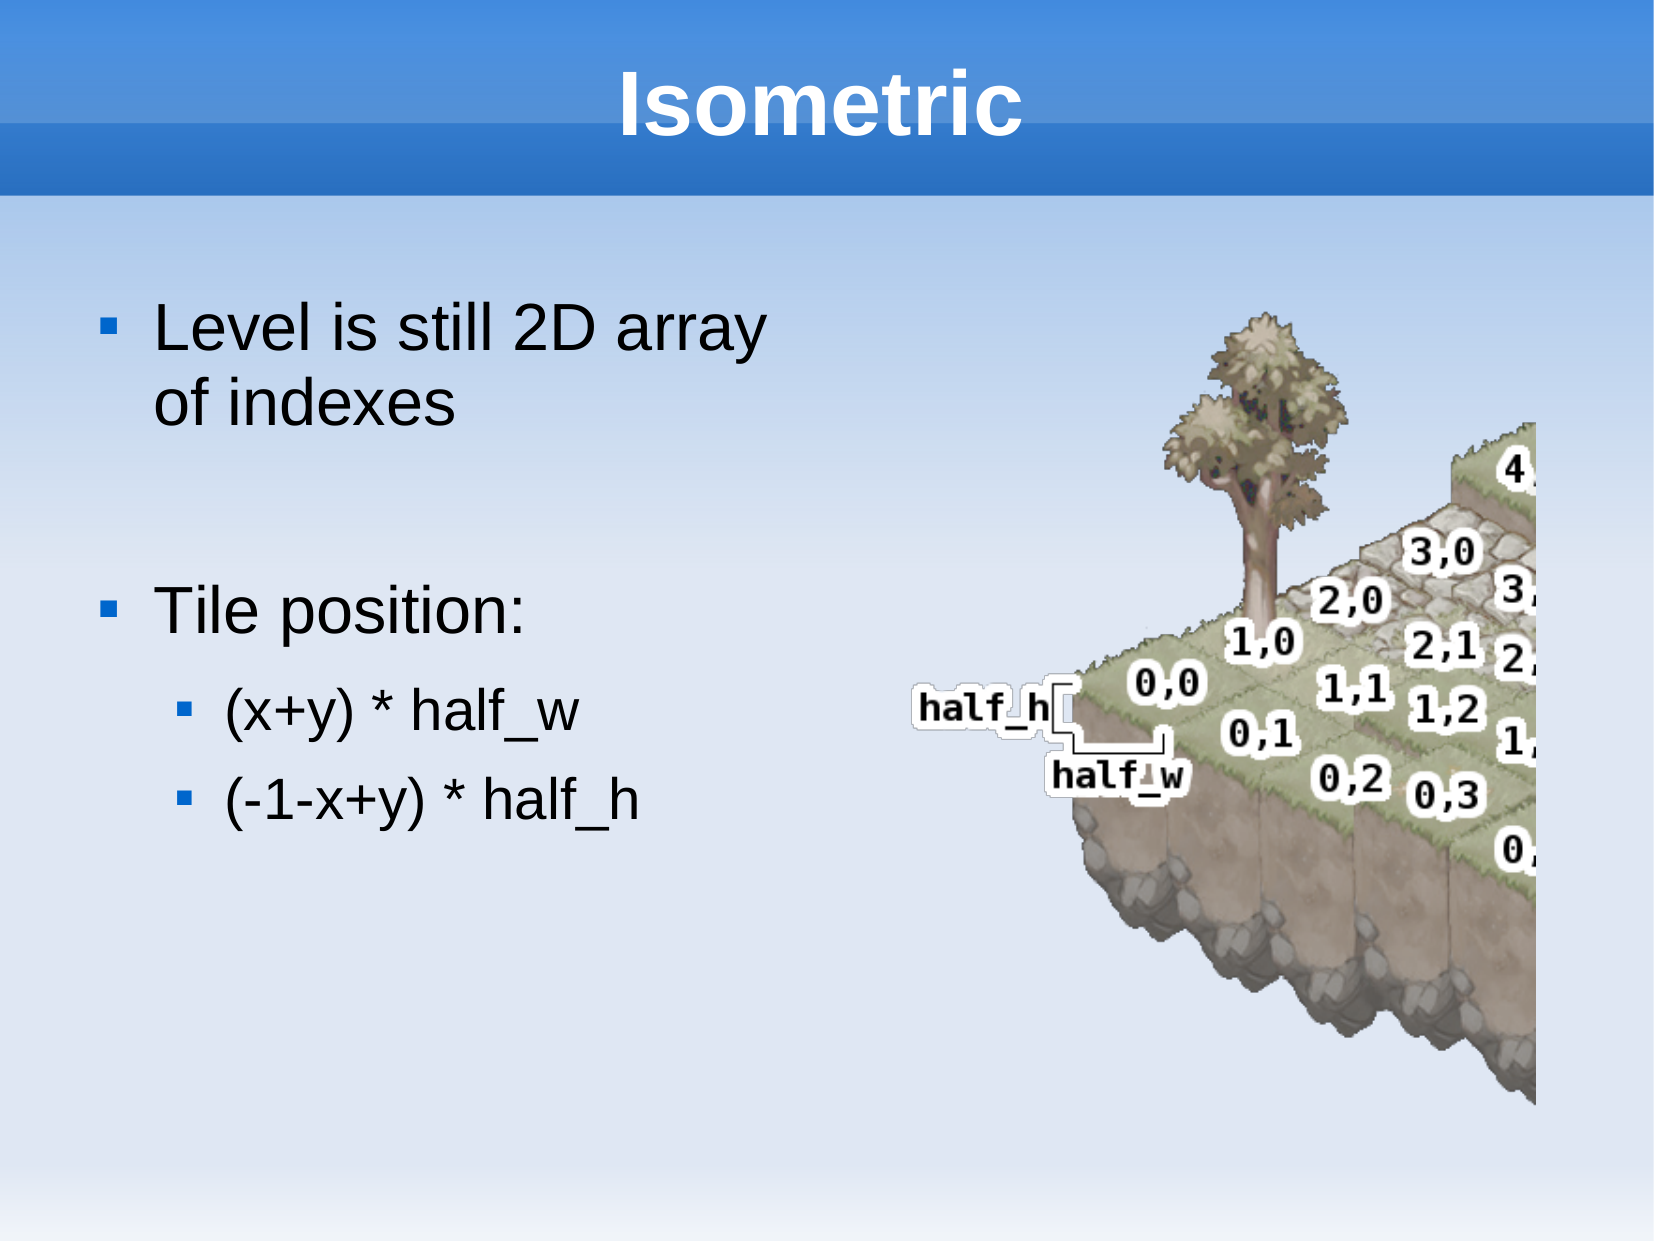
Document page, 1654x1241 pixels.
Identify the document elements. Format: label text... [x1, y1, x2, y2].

list Level is still 2D array of indexes Tile position: (x+y) * half_w (-1-x+y) * half_h [82, 290, 809, 1109]
picture [0, 0, 1654, 1241]
title Isometric [76, 0, 1565, 208]
